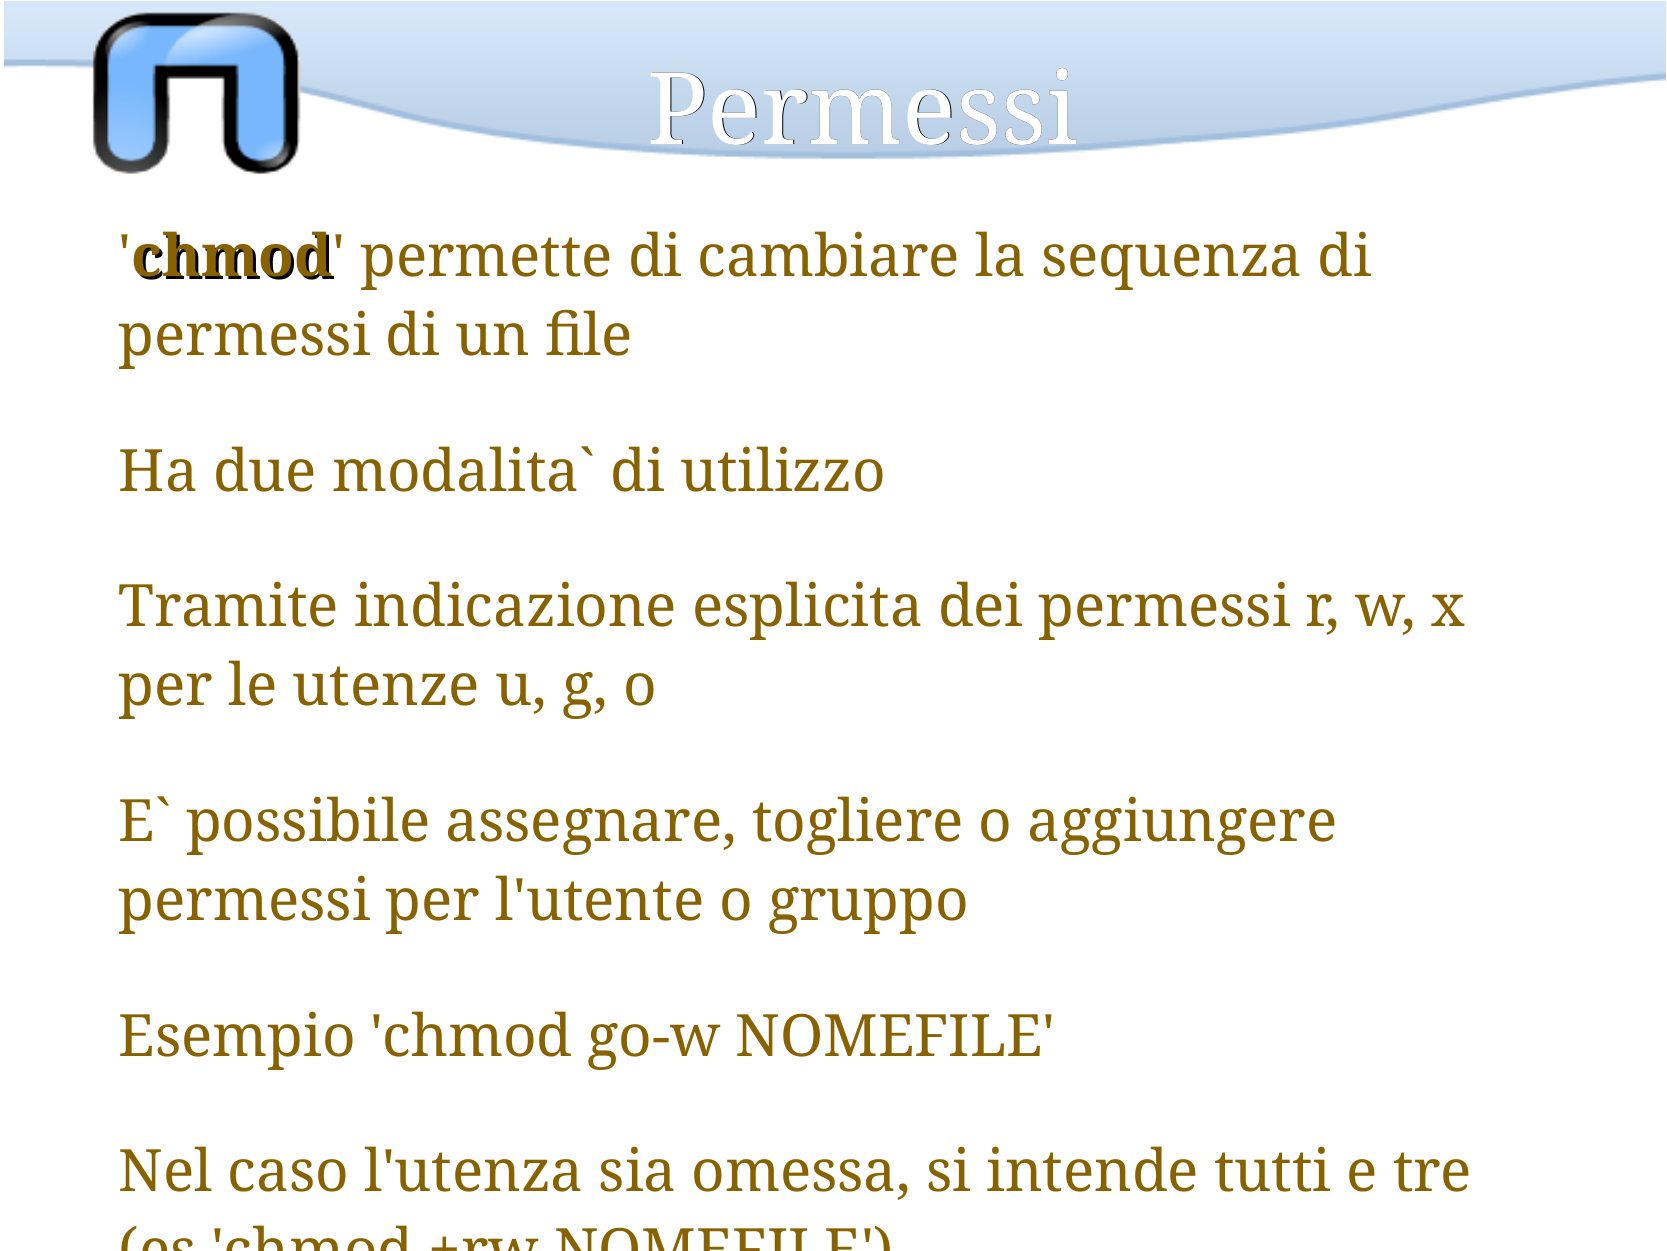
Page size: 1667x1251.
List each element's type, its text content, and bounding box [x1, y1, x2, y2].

text_box Permessi [446, 29, 1280, 283]
picture [0, 0, 1667, 1251]
list 'chmod' permette di cambiare la sequenza di permessi di un file Ha due modalita` di utilizzo Tramite indicazione esplicita dei permessi r, w, x per le utenze u, g, o E` possibile assegnare, togliere o aggiungere permessi per l'utente o gruppo Esempio 'chmod go-w NOMEFILE' Nel caso l'utenza sia omessa, si intende tutti e tre (es 'chmod +rw NOMEFILE') [118, 214, 1543, 1251]
